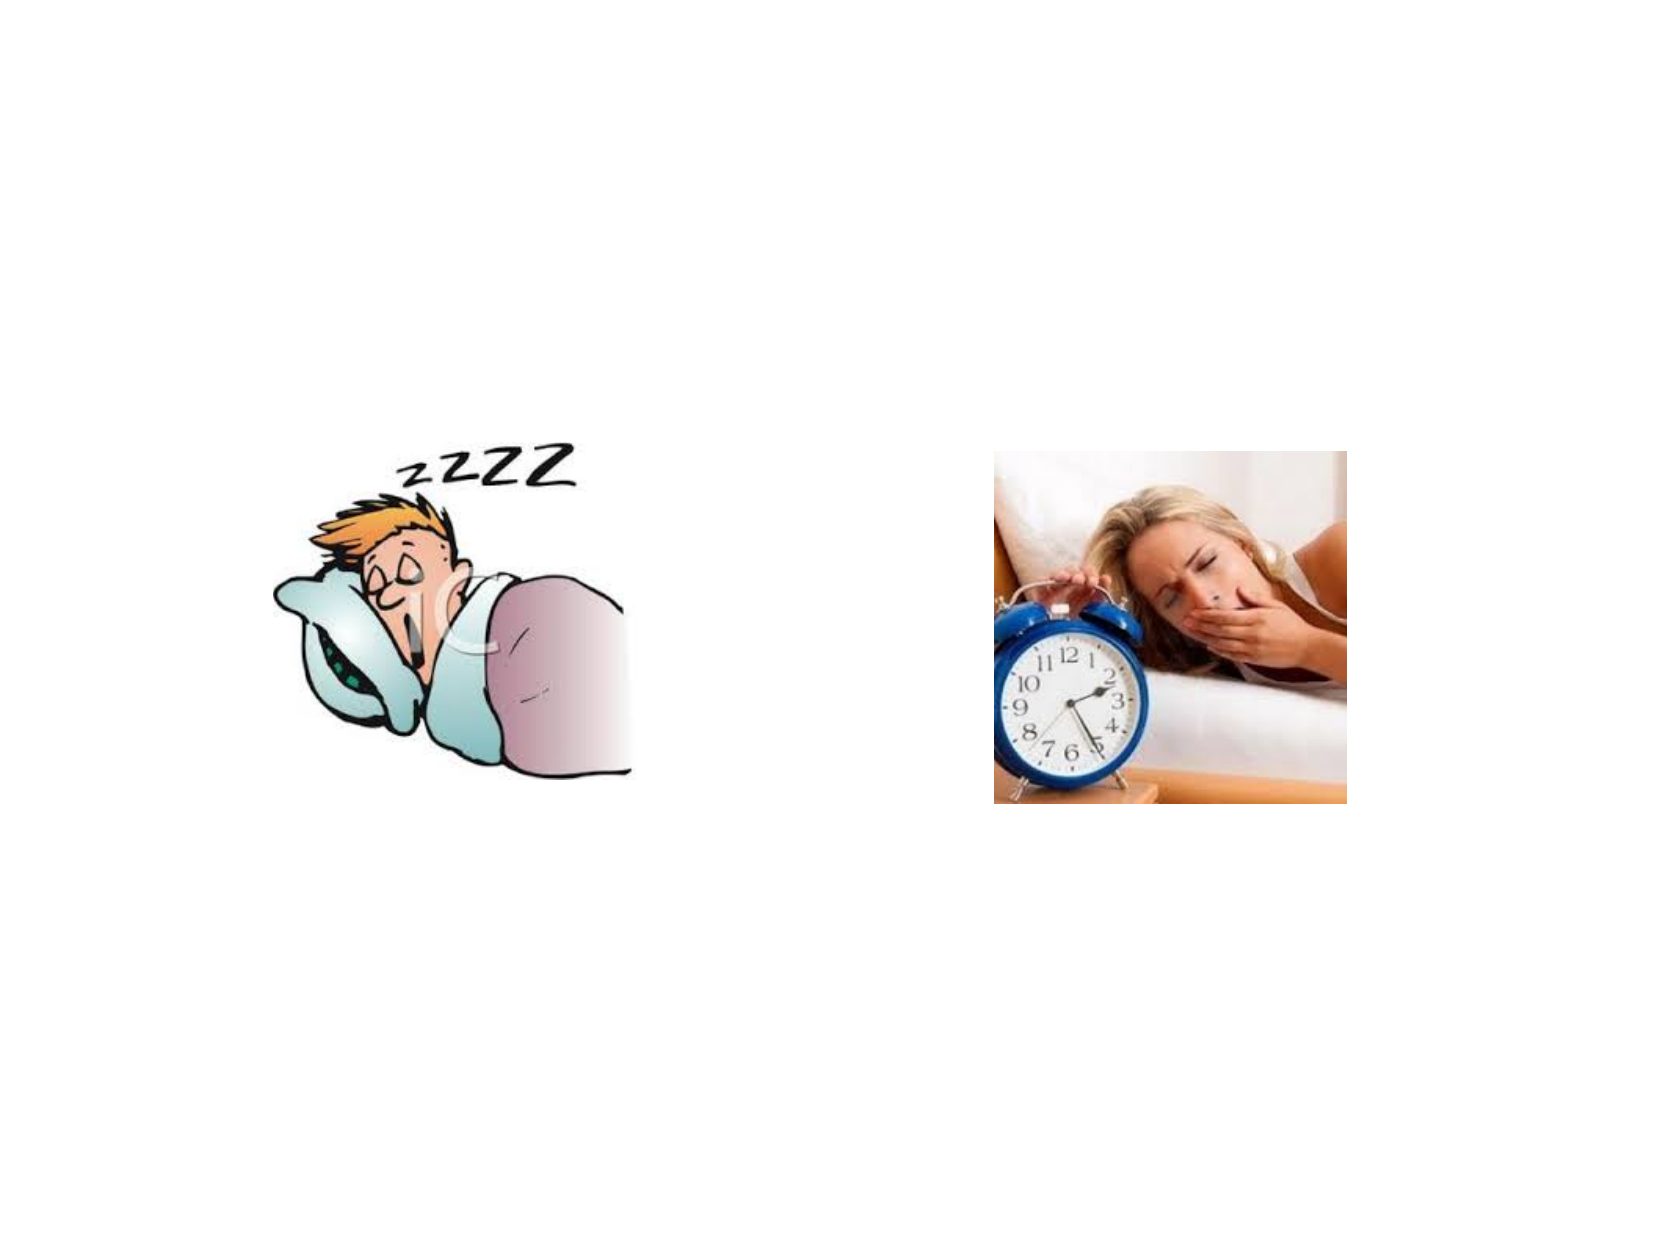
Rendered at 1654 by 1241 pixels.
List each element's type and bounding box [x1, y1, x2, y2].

picture [273, 442, 638, 780]
picture [994, 451, 1347, 804]
